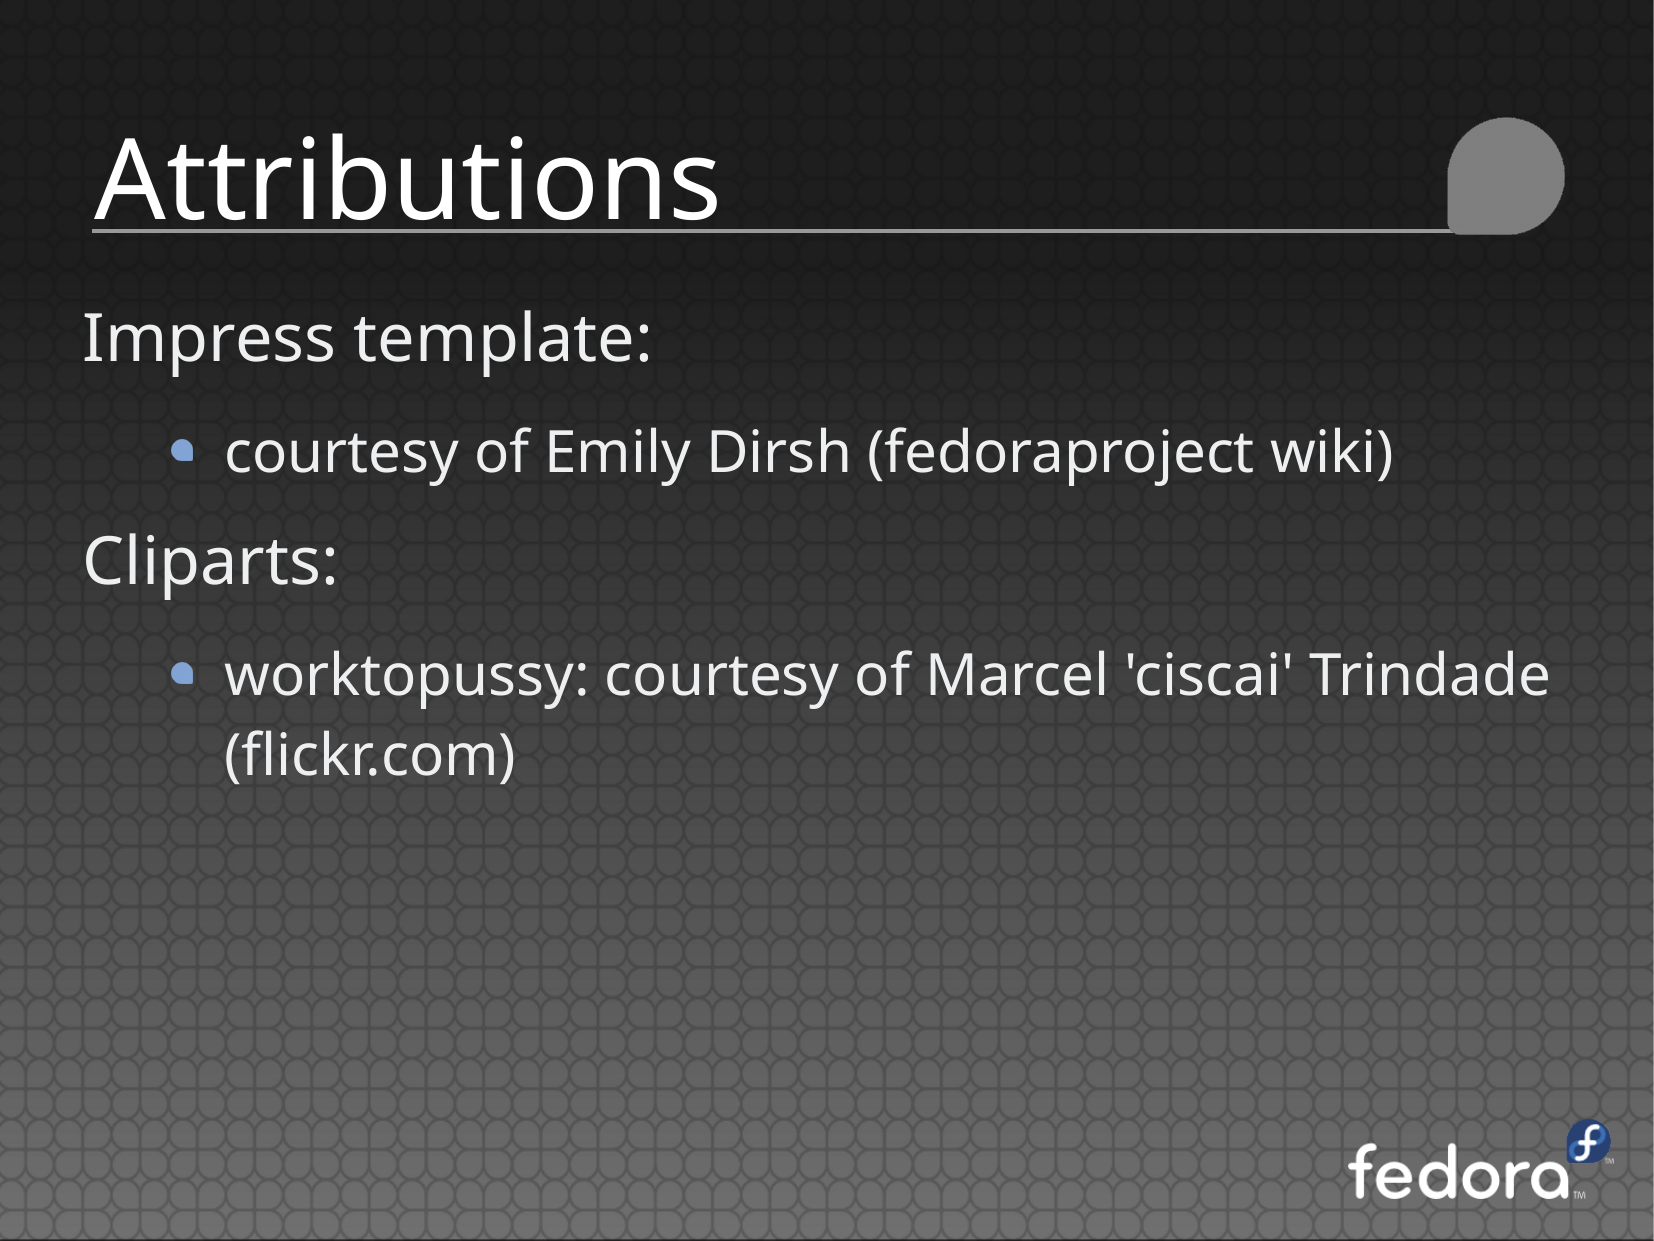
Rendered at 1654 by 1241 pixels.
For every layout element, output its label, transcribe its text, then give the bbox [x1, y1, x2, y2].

title Attributions [94, 100, 1426, 251]
picture [0, 0, 1654, 1241]
list Impress template: courtesy of Emily Dirsh (fedoraproject wiki) Cliparts: worktopussy: courtesy of Marcel 'ciscai' Trindade (flickr.com) [82, 290, 1571, 732]
